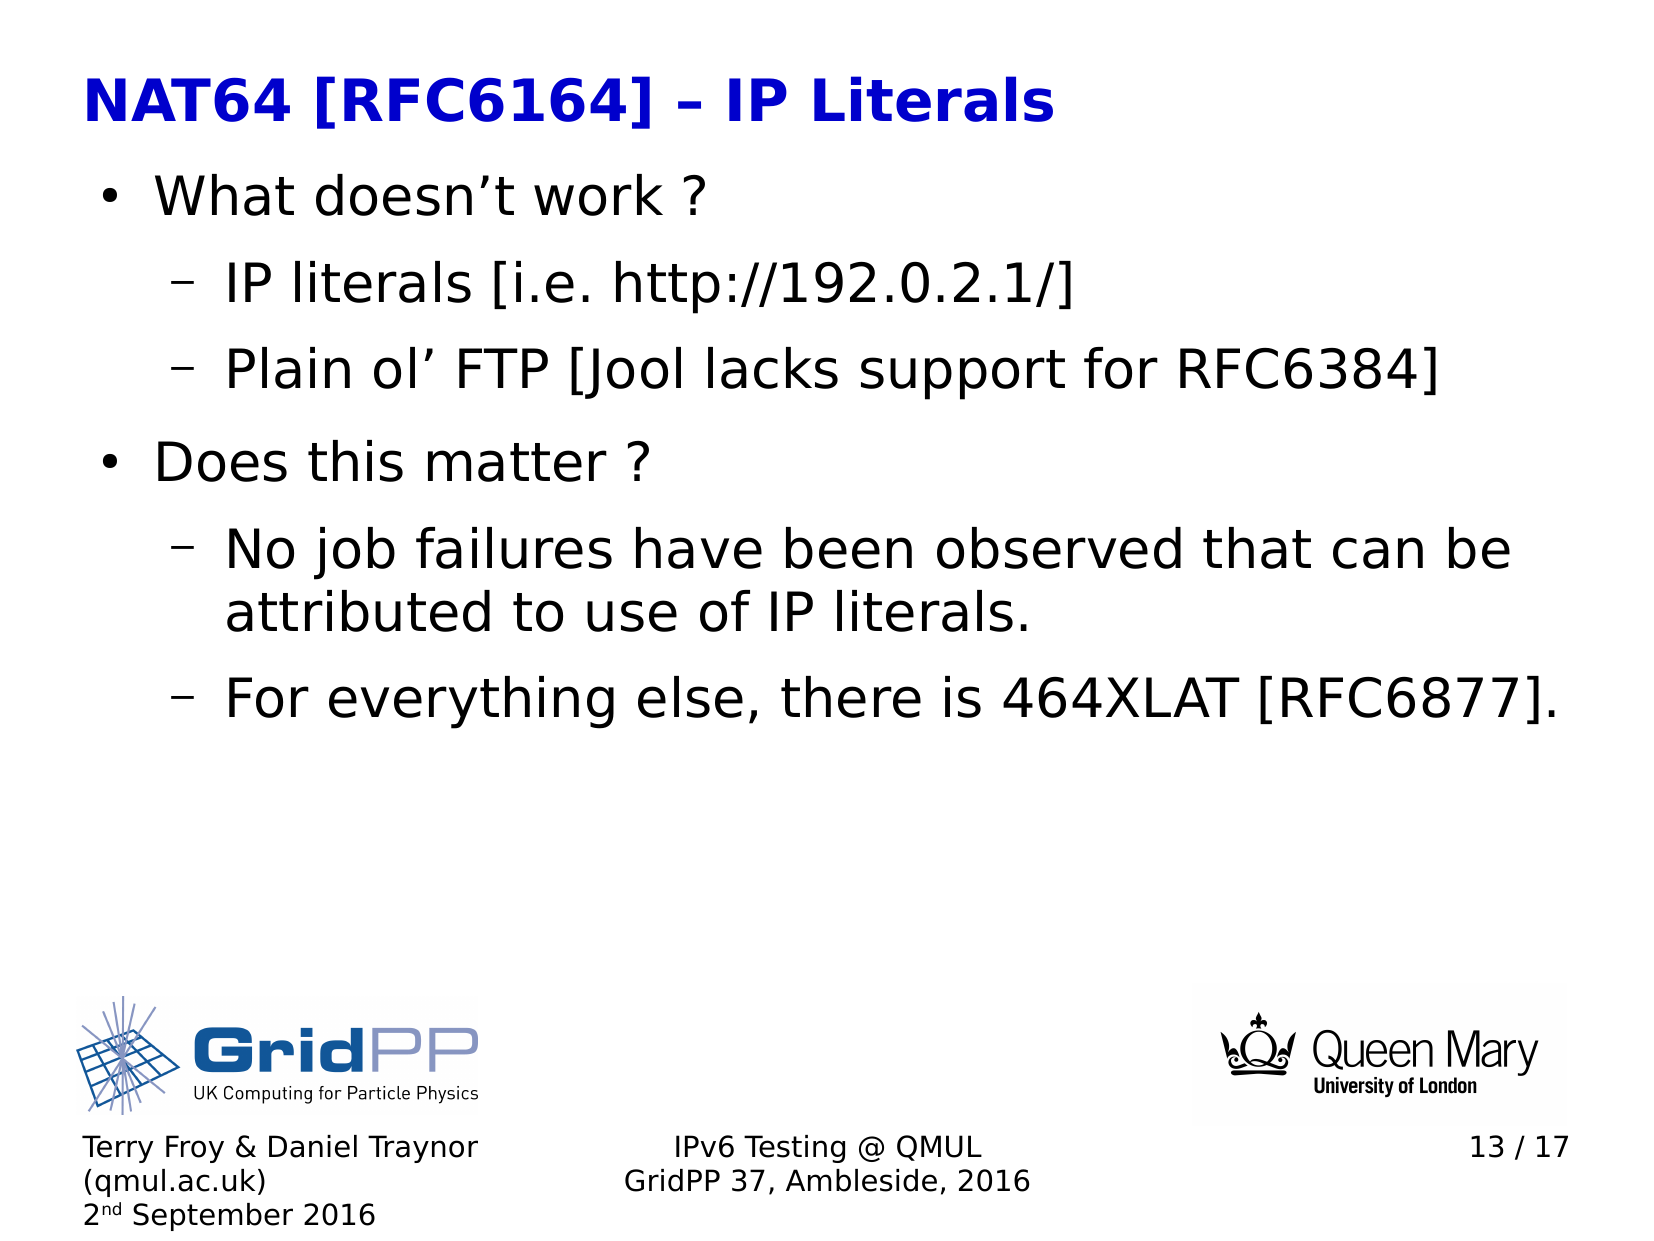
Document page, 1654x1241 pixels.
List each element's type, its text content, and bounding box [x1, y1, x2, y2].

list What doesn’t work ? IP literals [i.e. http://192.0.2.1/] Plain ol’ FTP [Jool lacks support for RFC6384] Does this matter ? No job failures have been observed that can be attributed to use of IP literals. For everything else, there is 464XLAT [RFC6877]. [82, 165, 1571, 957]
title NAT64 [RFC6164] – IP Literals [82, 49, 1571, 154]
